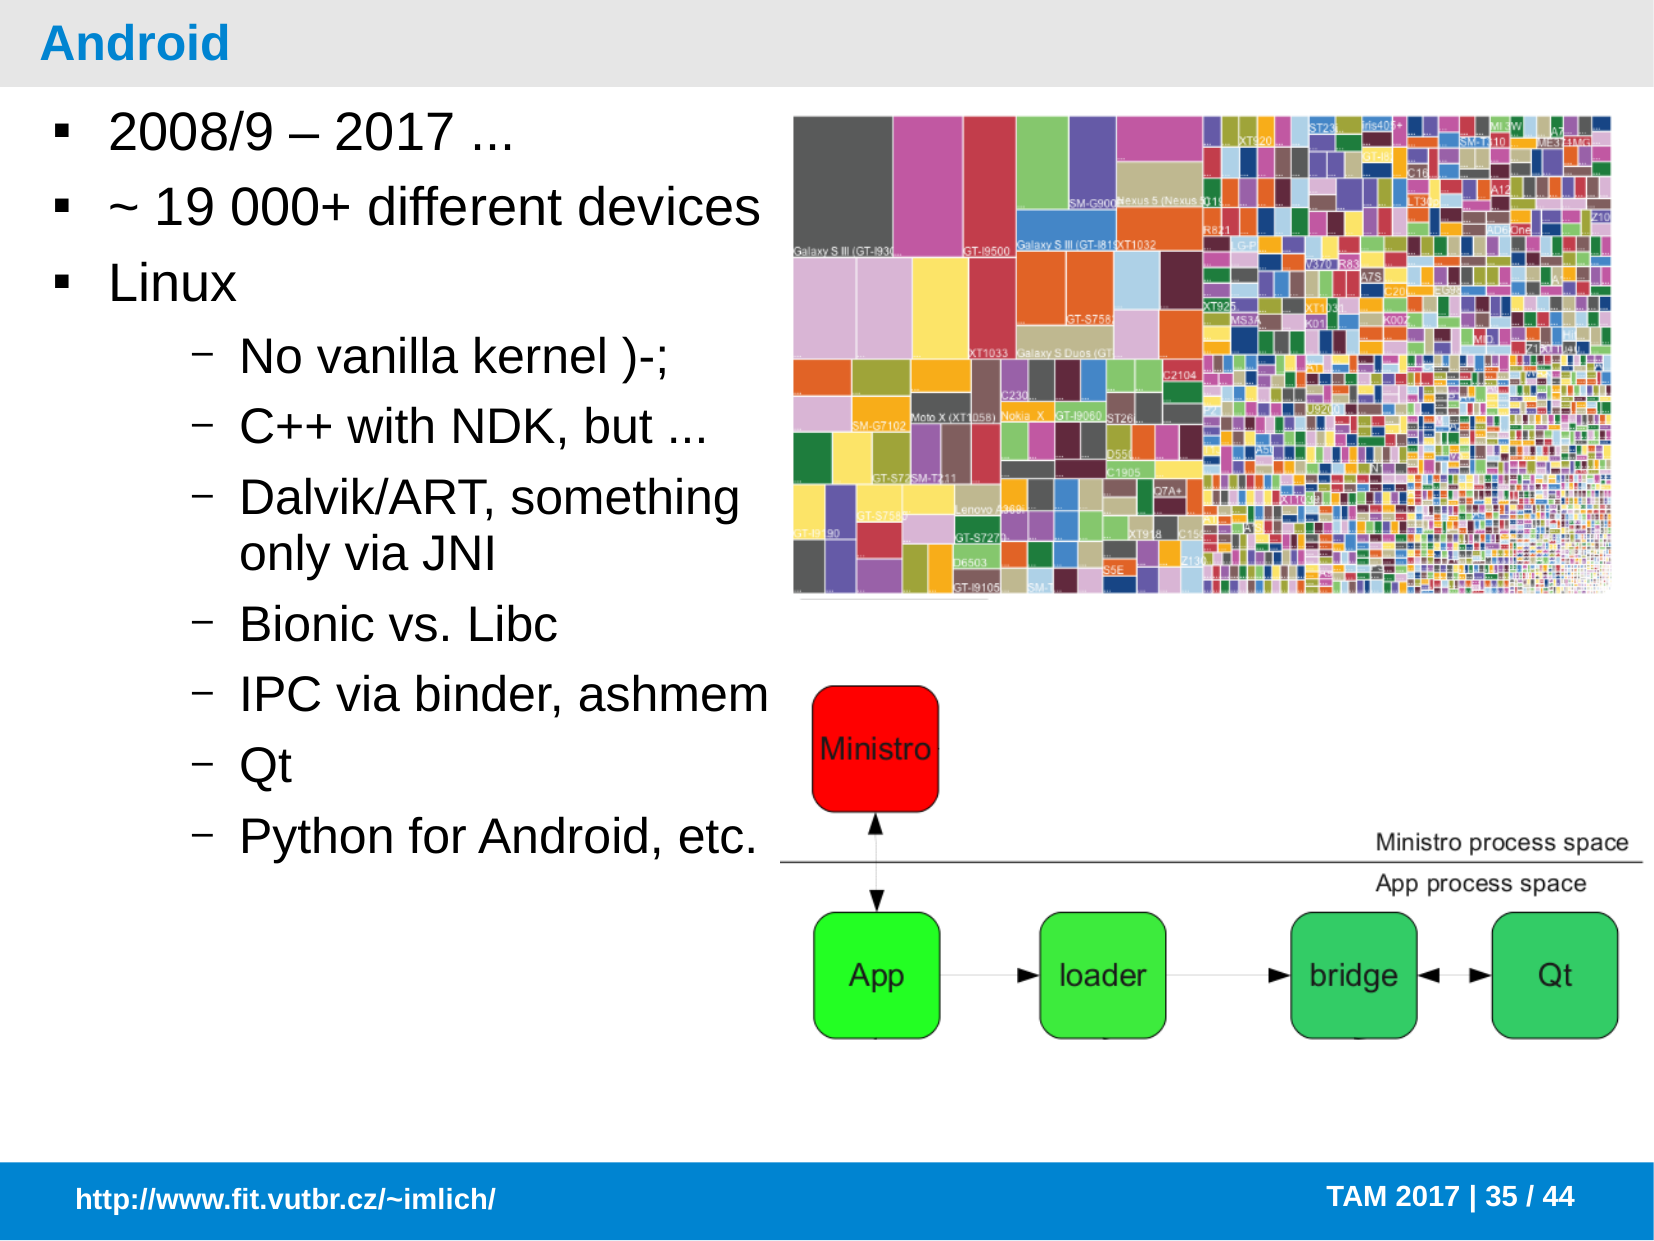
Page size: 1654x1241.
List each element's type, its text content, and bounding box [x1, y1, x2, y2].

title Android [39, 5, 1615, 81]
picture [780, 674, 1654, 1051]
list 2008/9 – 2017 ... ~ 19 000+ different devices Linux No vanilla kernel )-; C++ with NDK, but ... Dalvik/ART, something only via JNI Bionic vs. Libc IPC via binder, ashmem Qt Python for Android, etc. [37, 101, 807, 1126]
picture [791, 112, 1613, 601]
